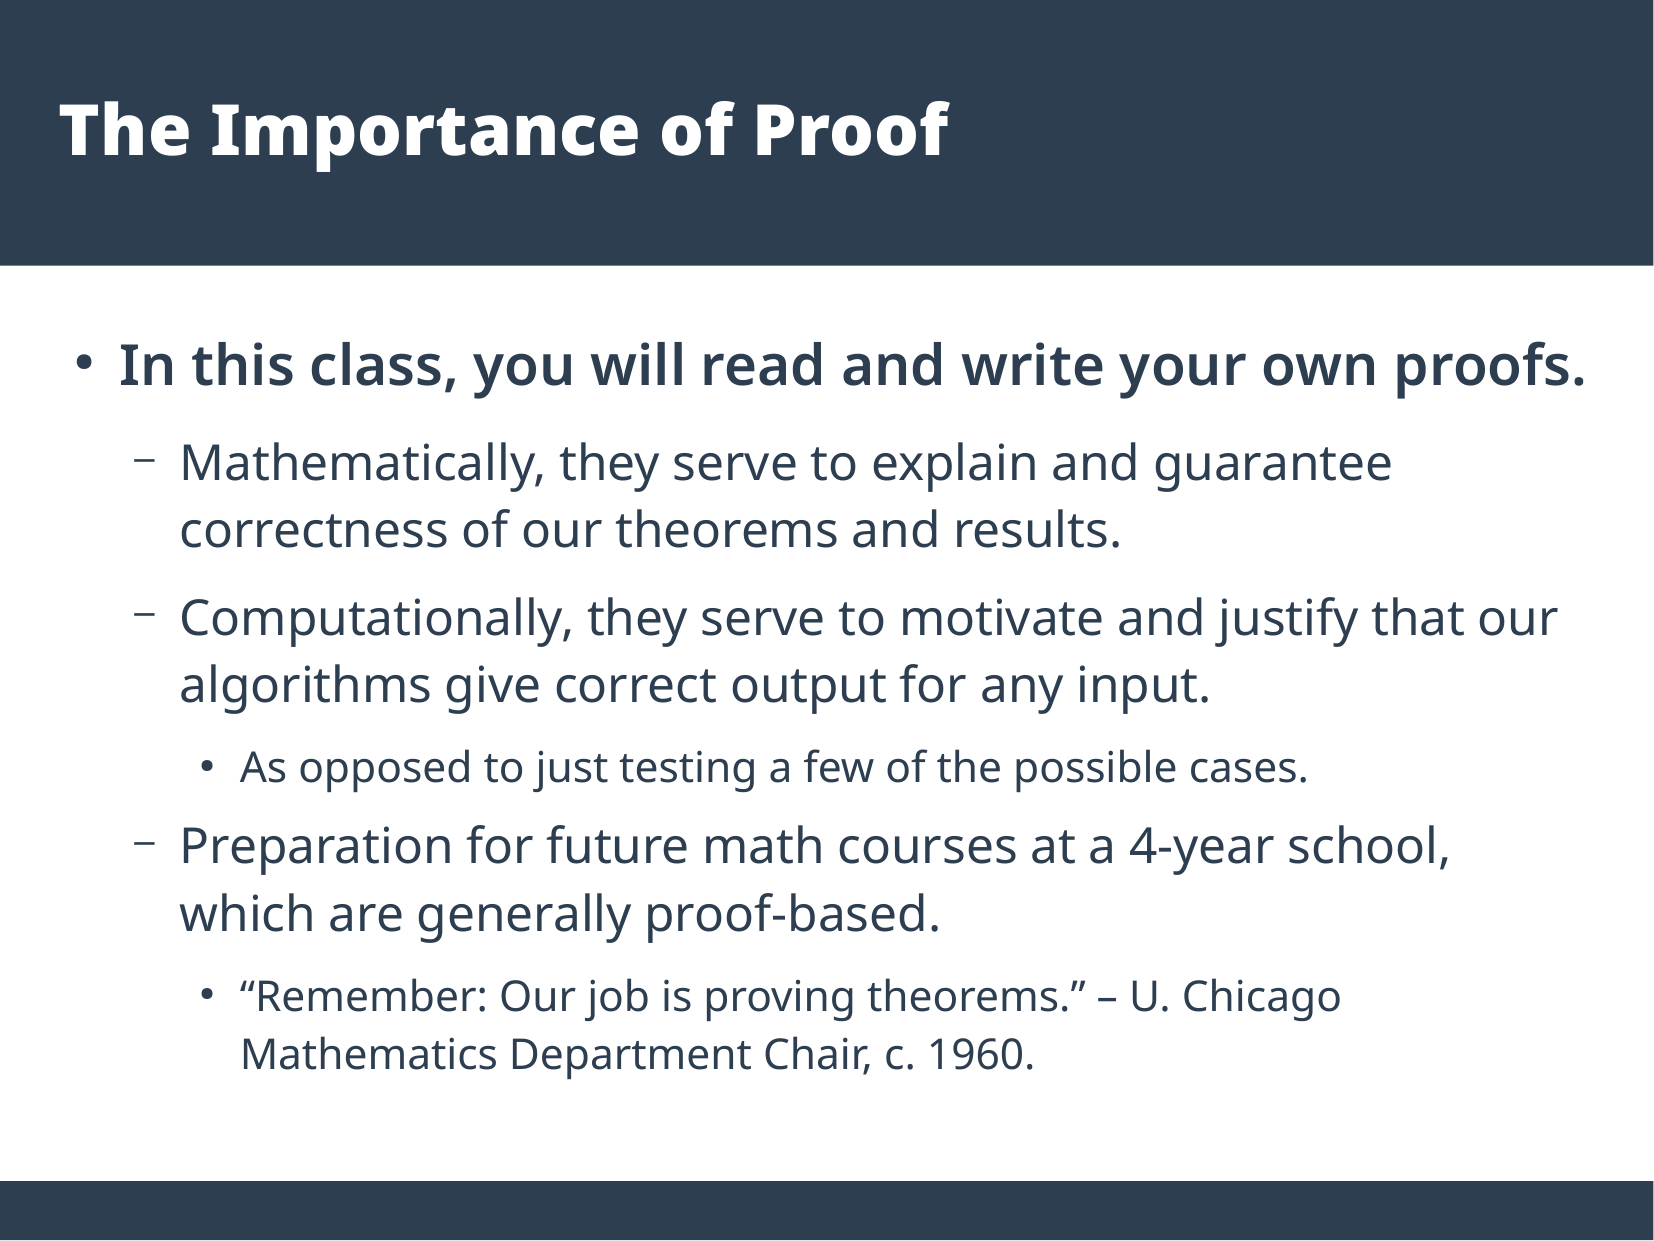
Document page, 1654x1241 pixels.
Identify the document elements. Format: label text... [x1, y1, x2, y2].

title The Importance of Proof [59, 49, 1595, 207]
list In this class, you will read and write your own proofs. Mathematically, they serve to explain and guarantee correctness of our theorems and results. Computationally, they serve to motivate and justify that our algorithms give correct output for any input. As opposed to just testing a few of the possible cases. Preparation for future math courses at a 4-year school, which are generally proof-based. “Remember: Our job is proving theorems.” – U. Chicago Mathematics Department Chair, c. 1960. [59, 324, 1595, 1152]
